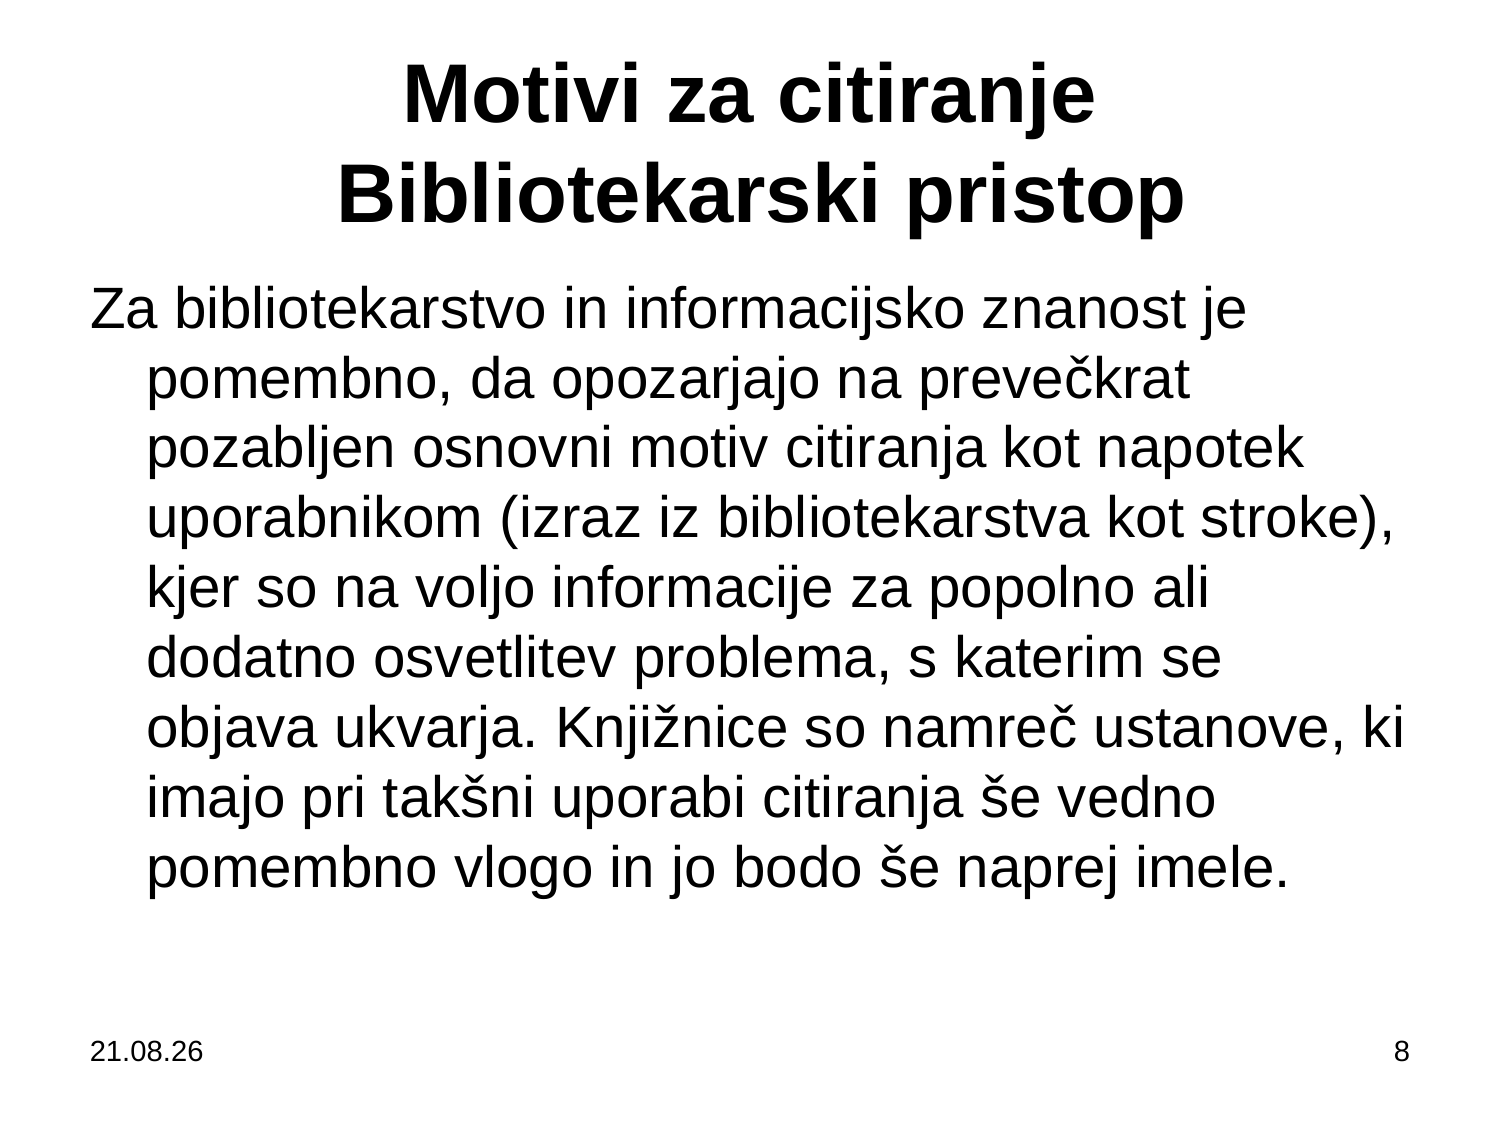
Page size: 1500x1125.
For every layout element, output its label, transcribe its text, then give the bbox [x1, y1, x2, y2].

list Za bibliotekarstvo in informacijsko znanost je pomembno, da opozarjajo na prevečkrat pozabljen osnovni motiv citiranja kot napotek uporabnikom (izraz iz bibliotekarstva kot stroke), kjer so na voljo informacije za popolno ali dodatno osvetlitev problema, s katerim se objava ukvarja. Knjižnice so namreč ustanove, ki imajo pri takšni uporabi citiranja še vedno pomembno vlogo in jo bodo še naprej imele. [75, 262, 1426, 1006]
title Motivi za citiranje Bibliotekarski pristop [75, 31, 1426, 247]
text_box <number> [1074, 1024, 1426, 1103]
text_box 05.11.14 [74, 1024, 426, 1103]
